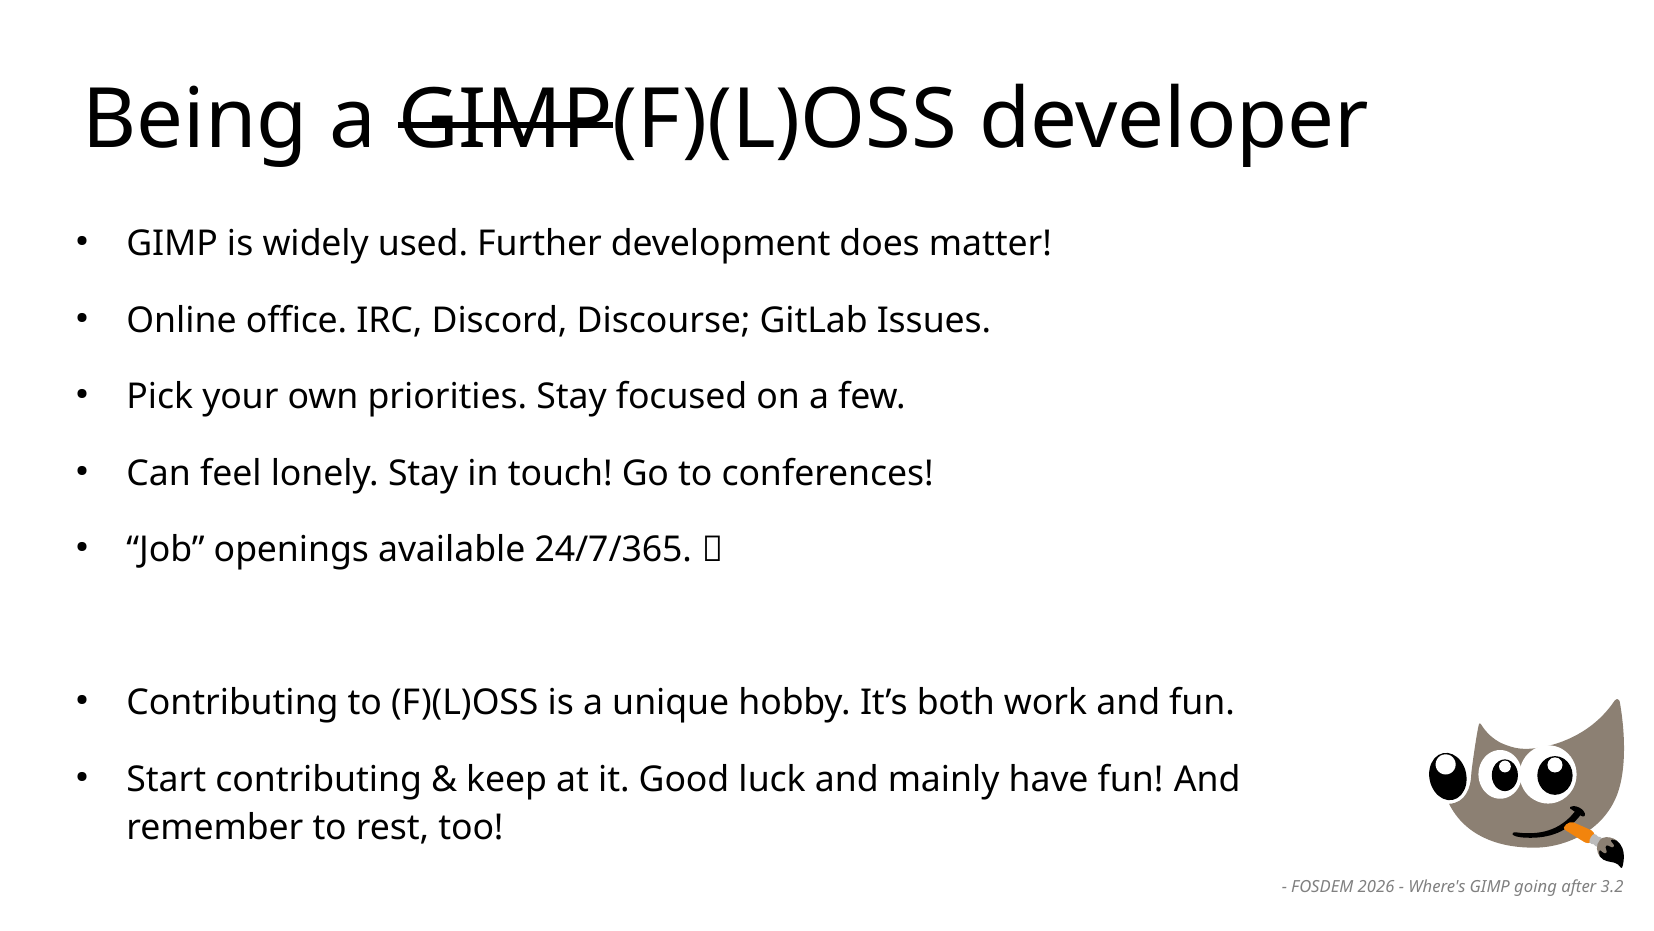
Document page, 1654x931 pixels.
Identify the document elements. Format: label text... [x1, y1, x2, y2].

list GIMP is widely used. Further development does matter! Online office. IRC, Discord, Discourse; GitLab Issues. Pick your own priorities. Stay focused on a few. Can feel lonely. Stay in touch! Go to conferences! “Job” openings available 24/7/365. 🤑 Contributing to (F)(L)OSS is a unique hobby. It’s both work and fun. Start contributing & keep at it. Good luck and mainly have fun! And remember to rest, too! [59, 217, 1388, 857]
title Being a GIMP(F)(L)OSS developer [82, 37, 1571, 193]
